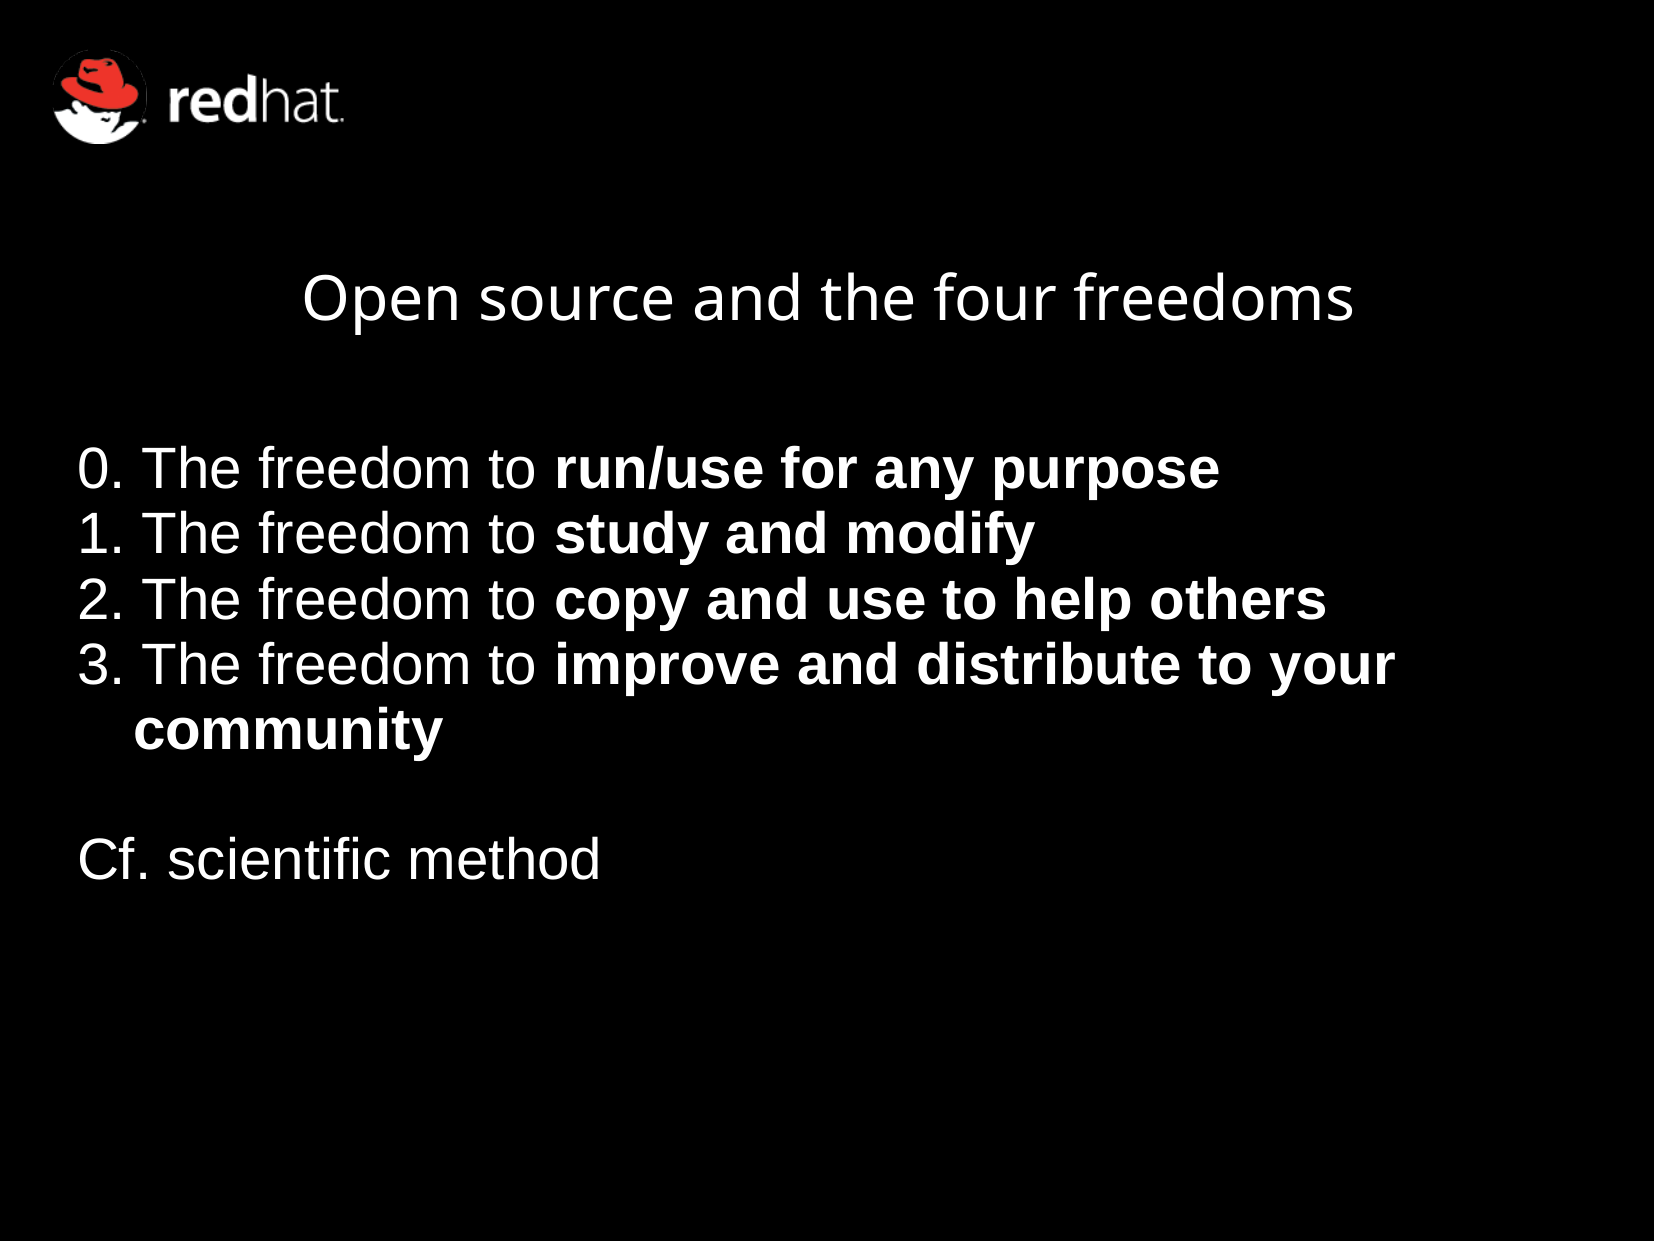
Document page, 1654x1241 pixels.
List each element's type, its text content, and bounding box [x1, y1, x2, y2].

picture [52, 49, 345, 144]
text_box Open source and the four freedoms [202, 253, 1456, 406]
list 0. The freedom to run/use for any purpose 1. The freedom to study and modify 2. The freedom to copy and use to help others 3. The freedom to improve and distribute to your community Cf. scientific method [77, 436, 1500, 1164]
